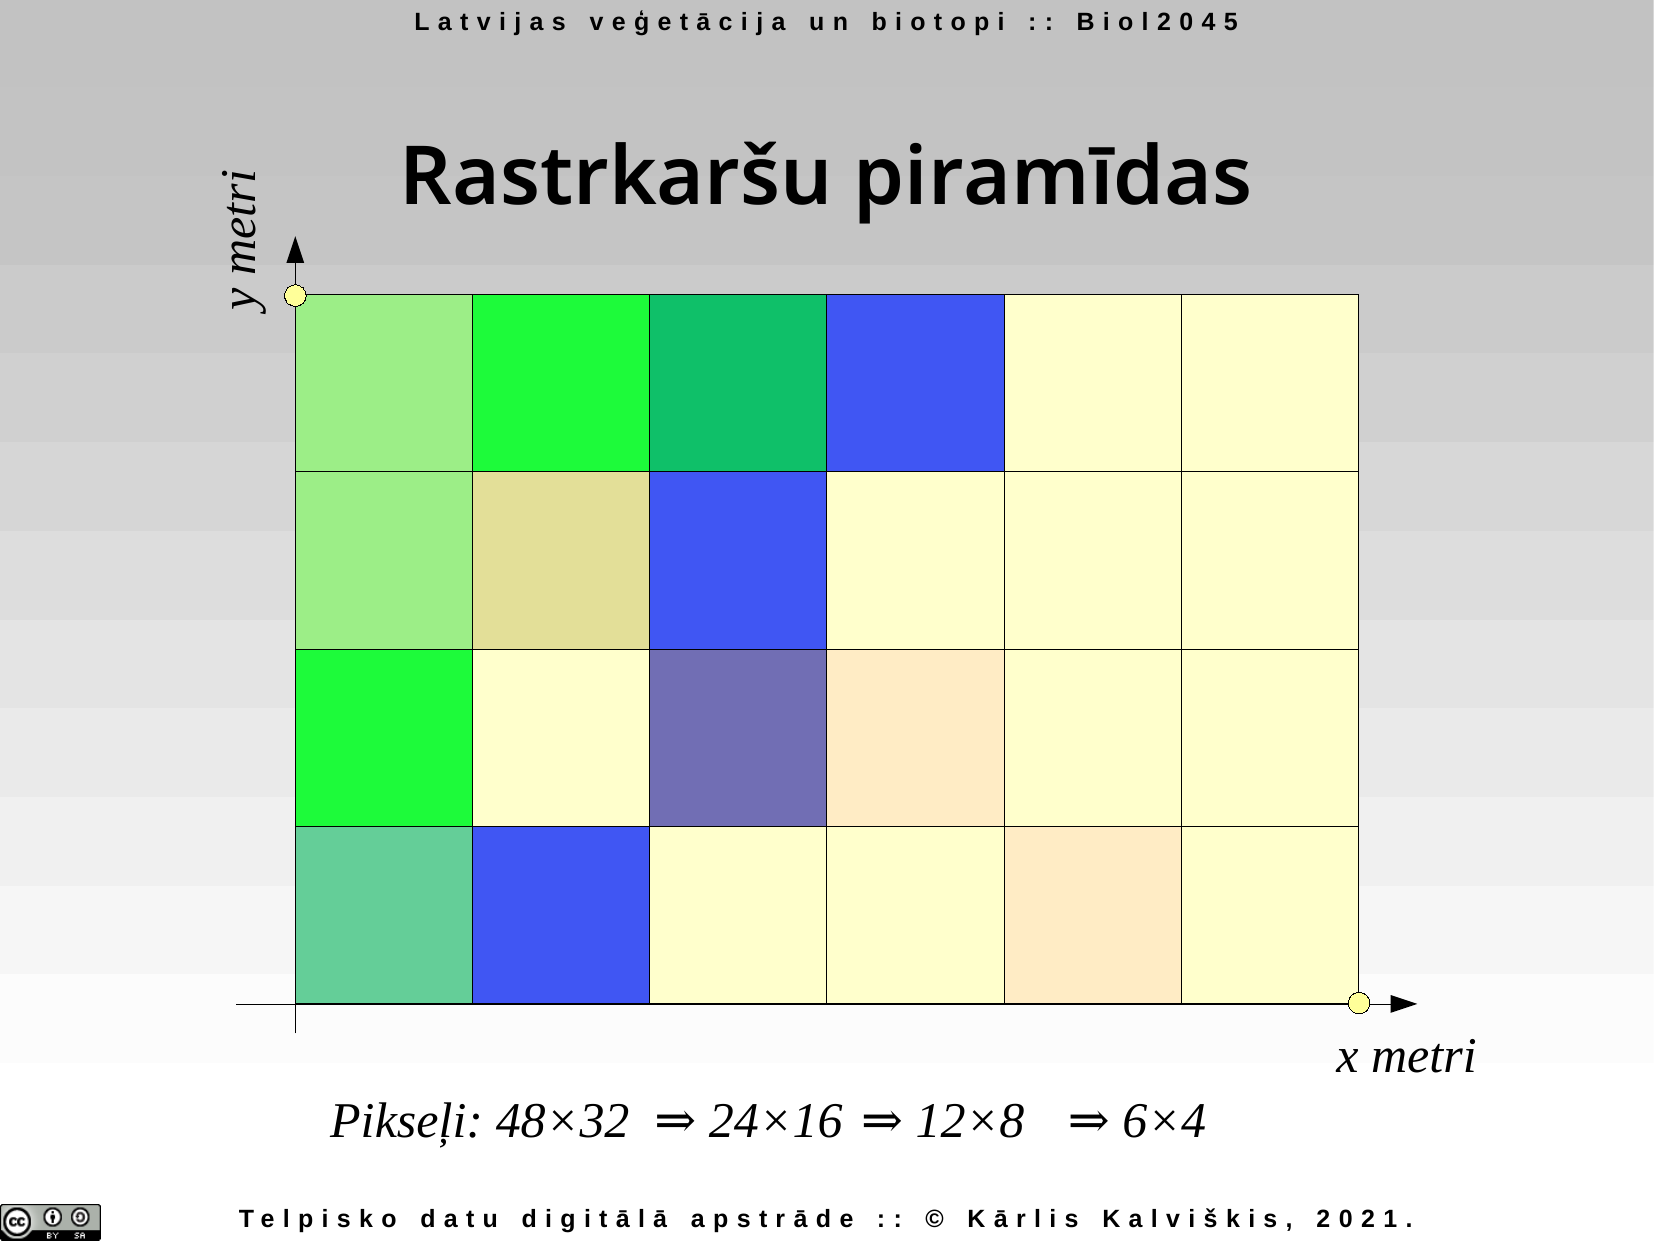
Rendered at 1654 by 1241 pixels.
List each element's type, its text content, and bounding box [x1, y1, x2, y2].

title Rastrkaršu piramīdas [29, 49, 1625, 296]
text_box y metri [210, 169, 266, 311]
text_box x metri [1336, 1028, 1478, 1084]
picture [0, 0, 1654, 1241]
text_box ⇒ 6×4 [1067, 1092, 1218, 1149]
text_box ⇒ 12×8 [861, 1092, 1037, 1149]
text_box [284, 284, 1370, 1014]
text_box Pikseļi: 48×32 [330, 1092, 630, 1149]
text_box ⇒ 24×16 [654, 1092, 855, 1149]
